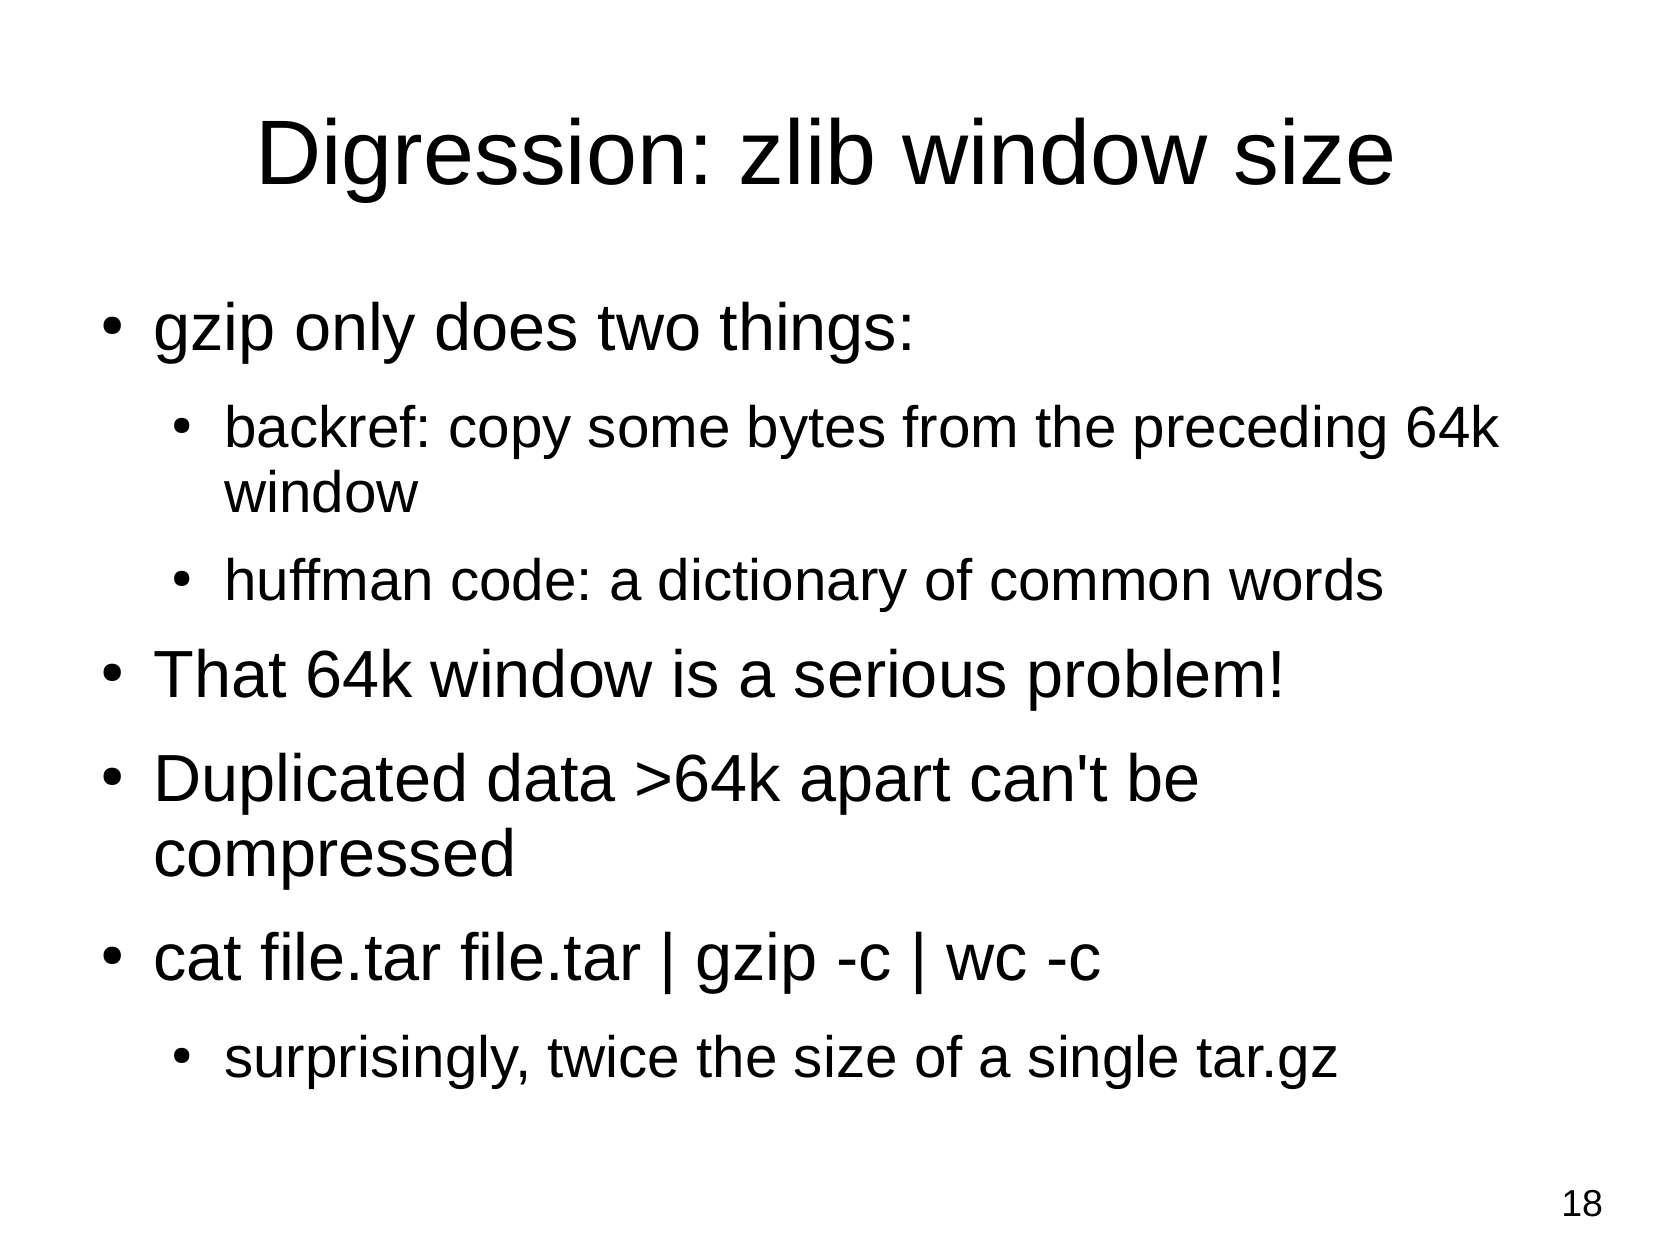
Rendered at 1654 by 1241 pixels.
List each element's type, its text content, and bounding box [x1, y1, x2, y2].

text_box 18 [1546, 1174, 1619, 1232]
title Digression: zlib window size [82, 56, 1571, 250]
list gzip only does two things: backref: copy some bytes from the preceding 64k window huffman code: a dictionary of common words That 64k window is a serious problem! Duplicated data >64k apart can't be compressed cat file.tar file.tar | gzip -c | wc -c surprisingly, twice the size of a single tar.gz [82, 290, 1571, 1094]
